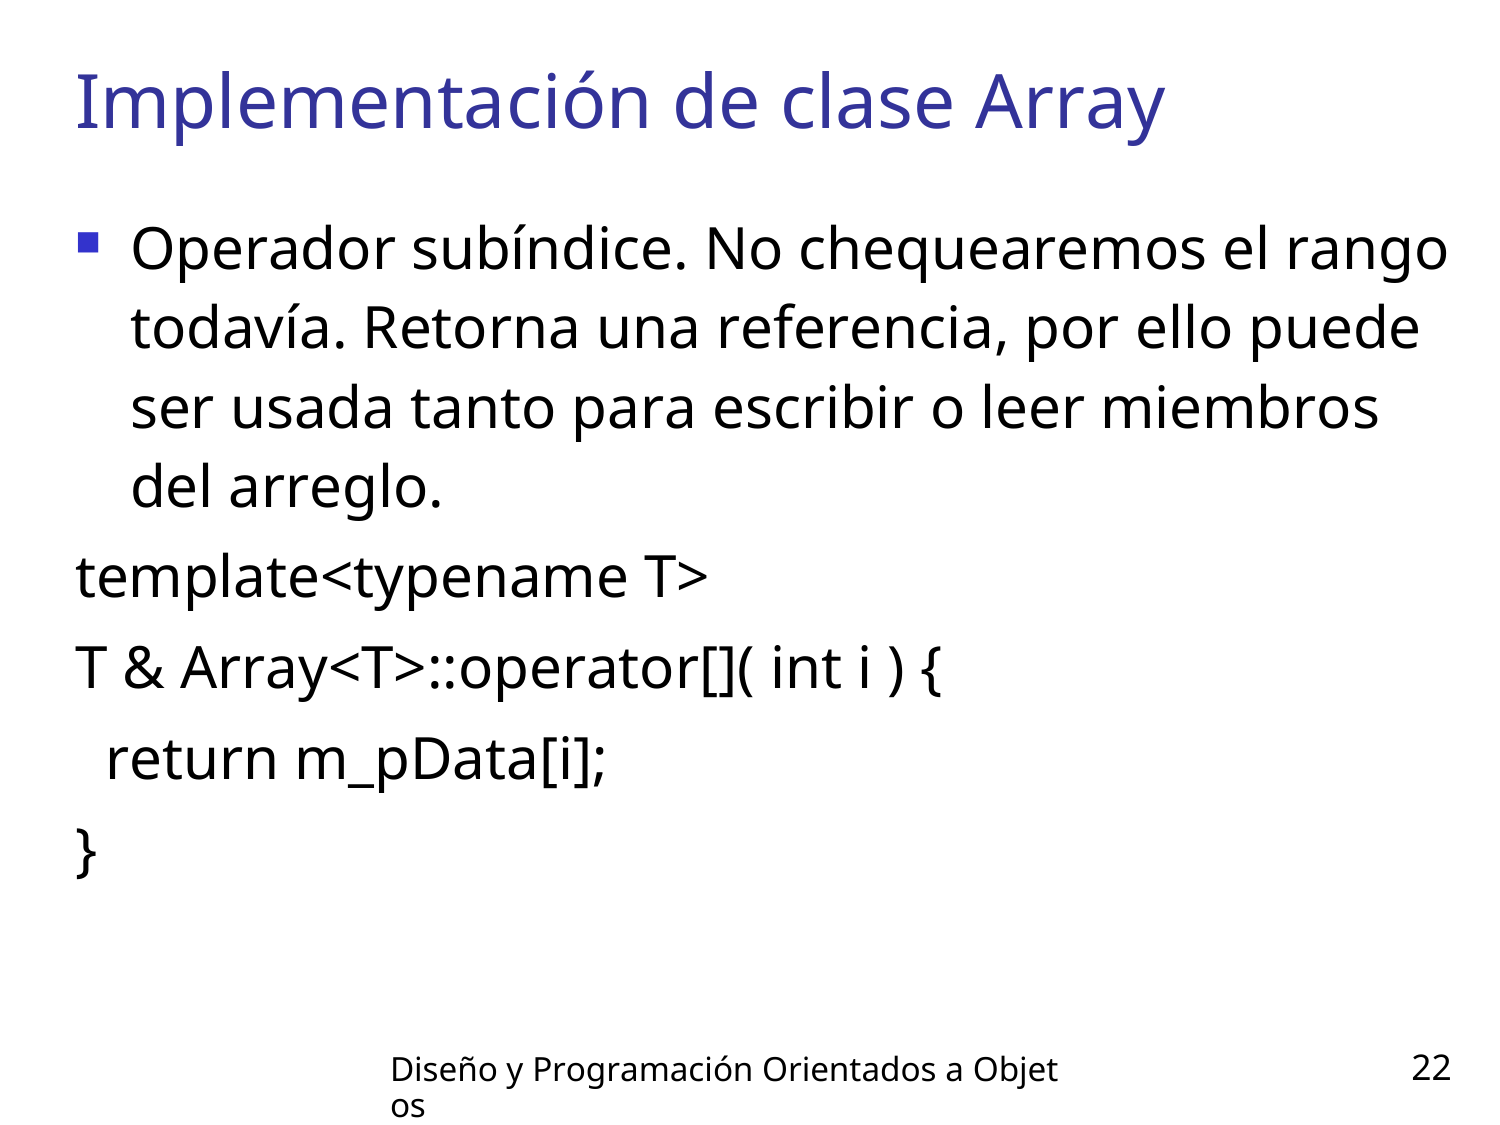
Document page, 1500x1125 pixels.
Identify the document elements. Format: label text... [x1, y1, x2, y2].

list Operador subíndice. No chequearemos el rango todavía. Retorna una referencia, por ello puede ser usada tanto para escribir o leer miembros del arreglo. template<typename T> T & Array<T>::operator[]( int i )‏ { return m_pData[i]; } [75, 207, 1462, 1013]
title Implementación de clase Array [75, 18, 1466, 181]
